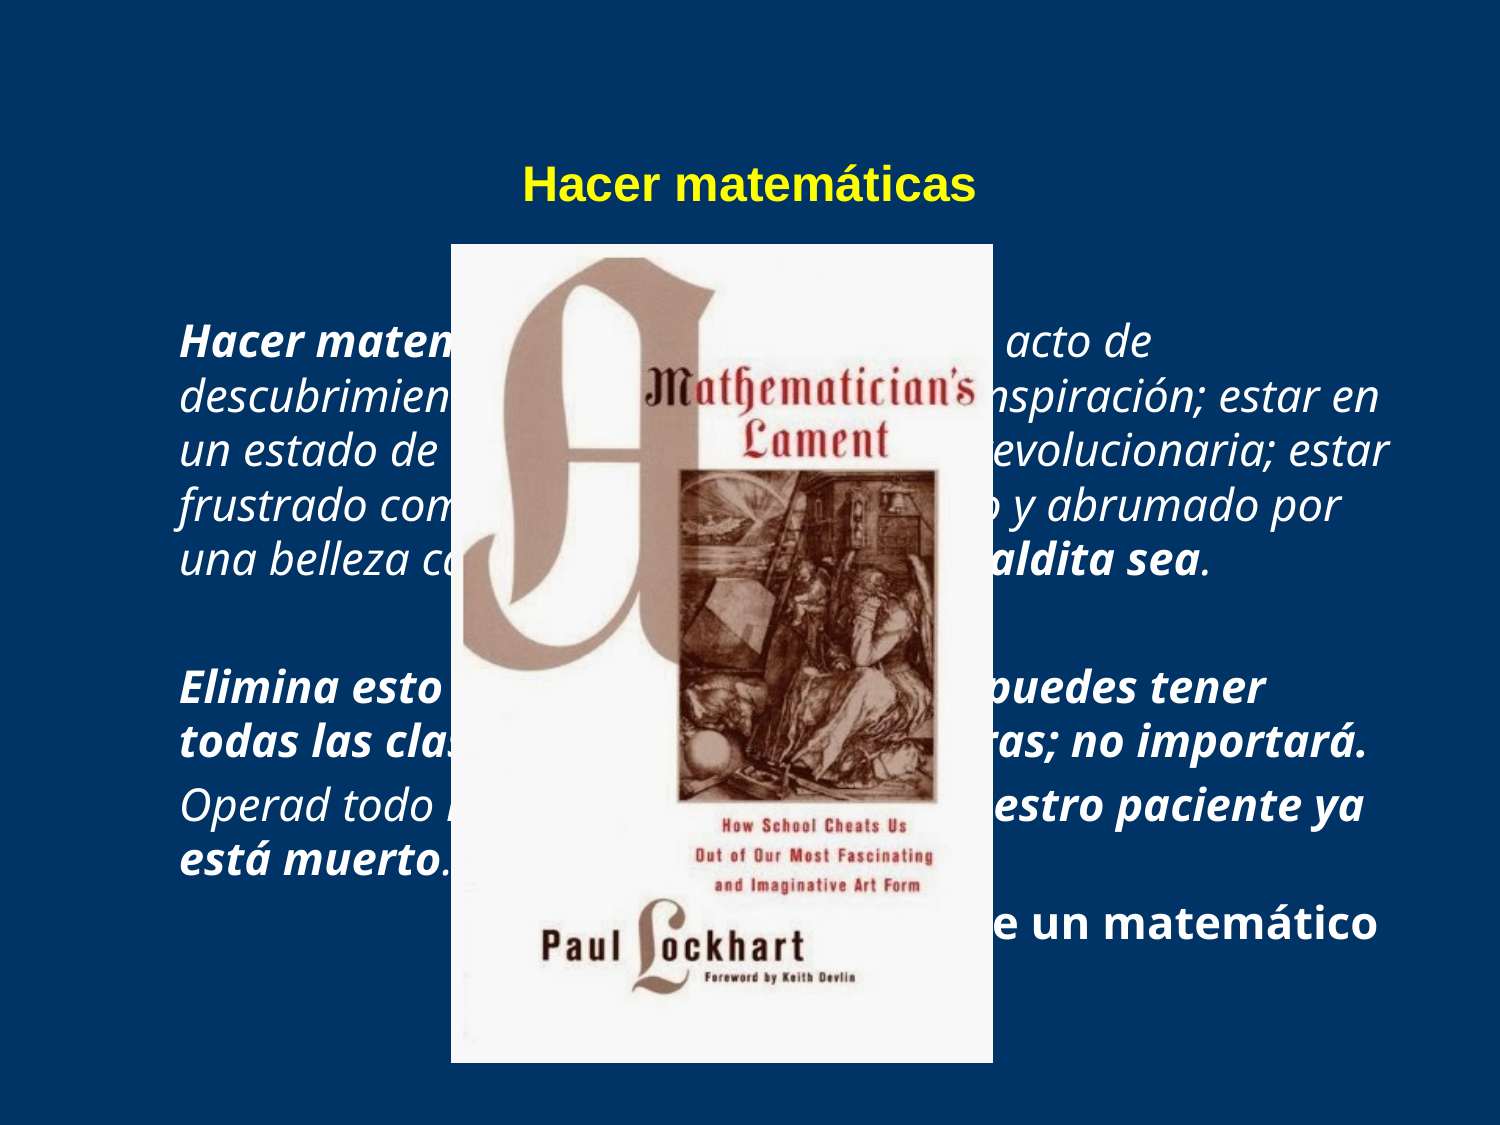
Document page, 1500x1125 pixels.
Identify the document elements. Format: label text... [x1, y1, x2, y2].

picture [451, 244, 993, 1063]
list Hacer matemáticas es participar en un acto de descubrimiento y conjetura, intuición e inspiración; estar en un estado de confusión; tener una idea revolucionaria; estar frustrado como artista; estar asombrado y abrumado por una belleza casi dolorosa; estar vivo, maldita sea. Elimina esto de las matemáticas y ya puedes tener todas las clases magistrales que quieras; no importará. Operad todo lo que queráis doctores: vuestro paciente ya está muerto. Lamento de un matemático [993, 304, 1407, 985]
title Hacer matemáticas [164, 82, 1336, 282]
list Hacer matemáticas es participar en un acto de descubrimiento y conjetura, intuición e inspiración; estar en un estado de confusión; tener una idea revolucionaria; estar frustrado como artista; estar asombrado y abrumado por una belleza casi dolorosa; estar vivo, maldita sea. Elimina esto de las matemáticas y ya puedes tener todas las clases magistrales que quieras; no importará. Operad todo lo que queráis doctores: vuestro paciente ya está muerto. Lamento de un matemático [164, 304, 451, 985]
